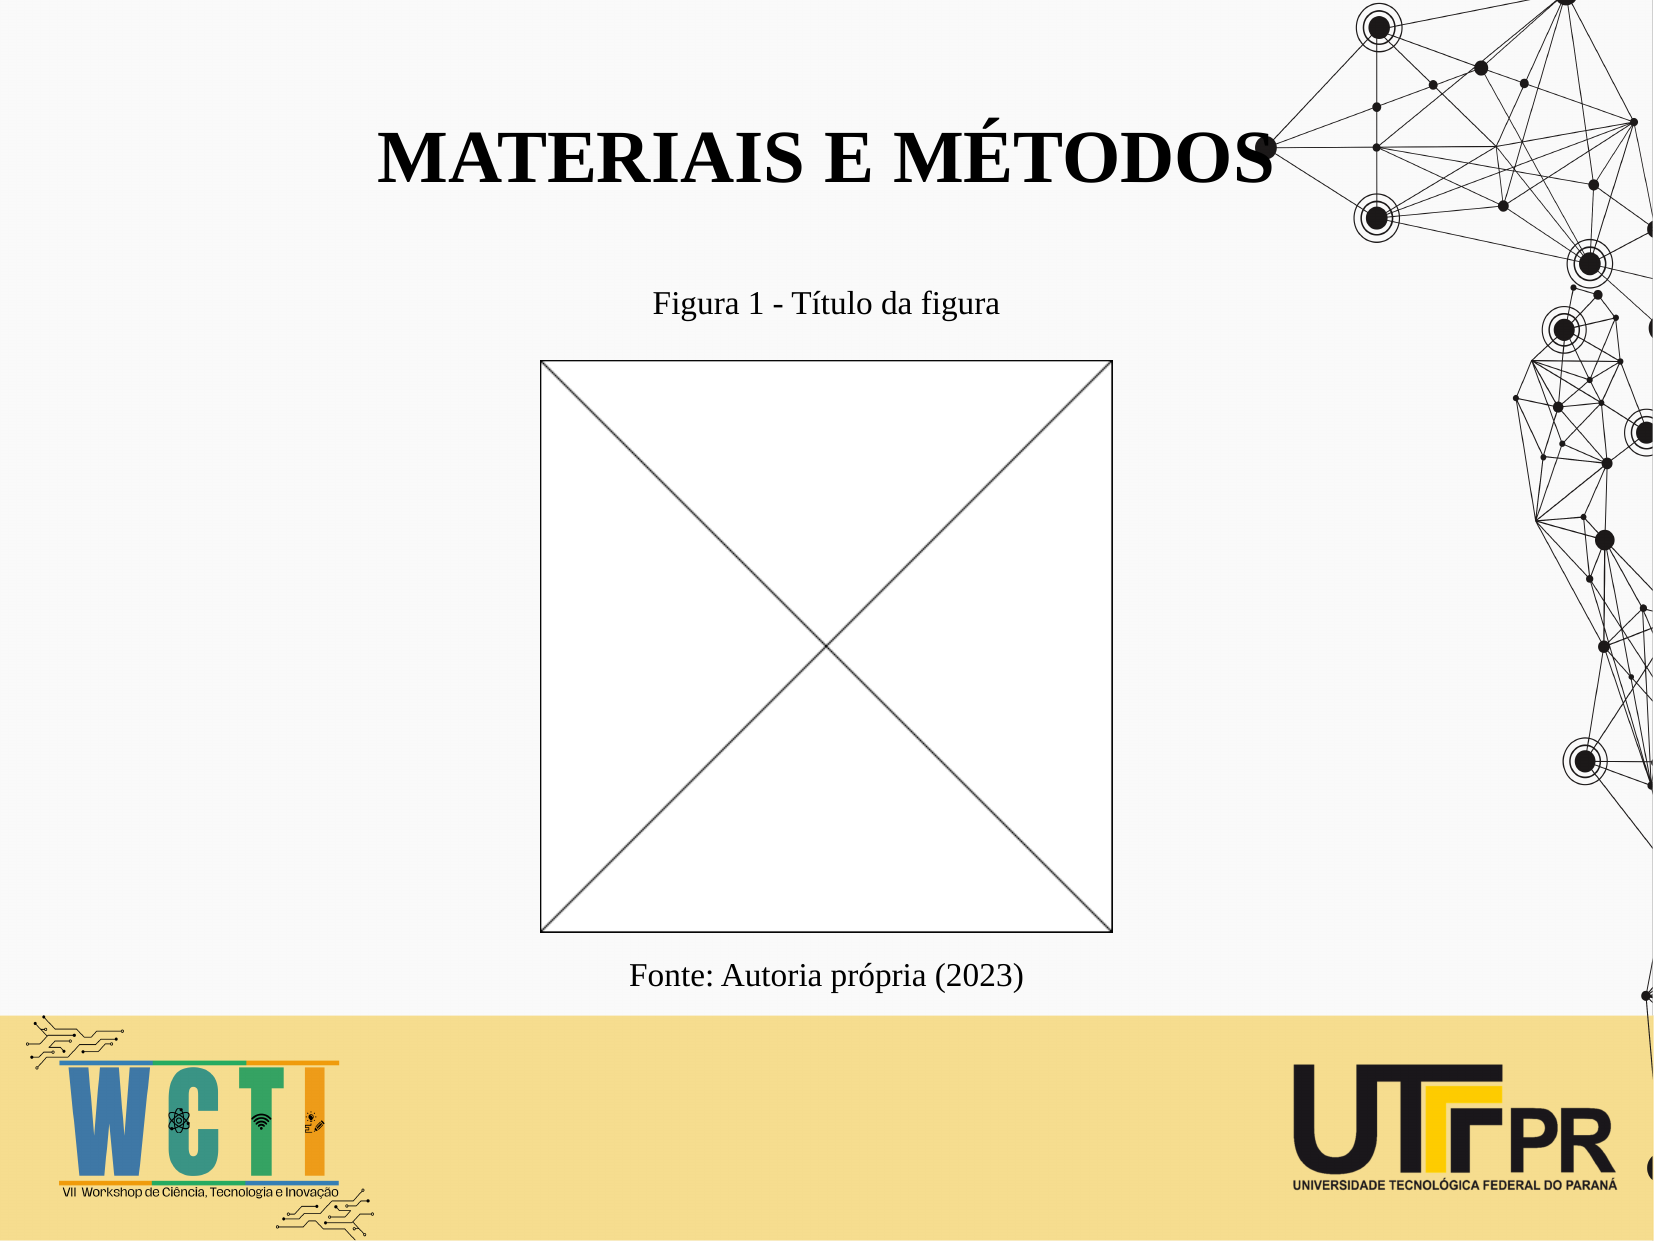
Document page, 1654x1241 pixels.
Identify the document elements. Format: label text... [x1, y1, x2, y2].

picture [0, 0, 1654, 1241]
text_box Fonte: Autoria própria (2023) [602, 945, 1052, 1016]
text_box Figura 1 - Título da figura [602, 274, 1052, 345]
text_box Materiais e métodos [82, 49, 1571, 257]
